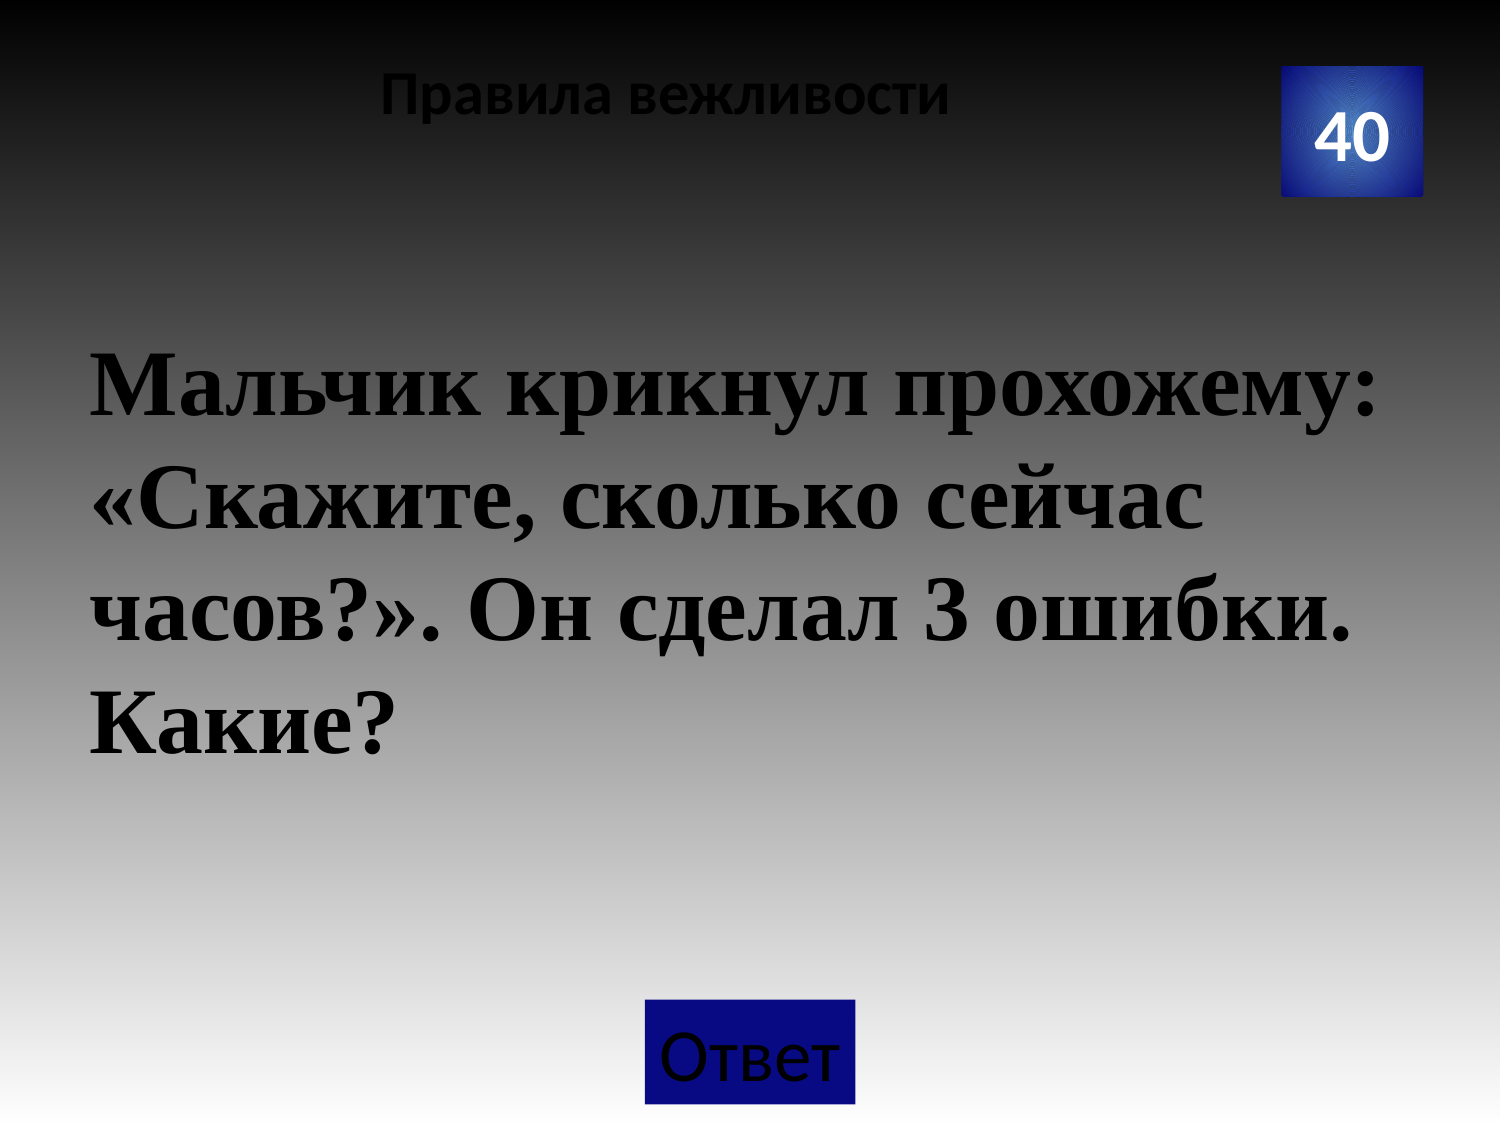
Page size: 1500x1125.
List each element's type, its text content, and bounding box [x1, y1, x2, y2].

list Мальчик крикнул прохожему: «Скажите, сколько сейчас часов?». Он сделал 3 ошибки. Какие? [75, 314, 1425, 1000]
text_box 40 [1281, 66, 1424, 197]
title Правила вежливости [75, 45, 1258, 233]
